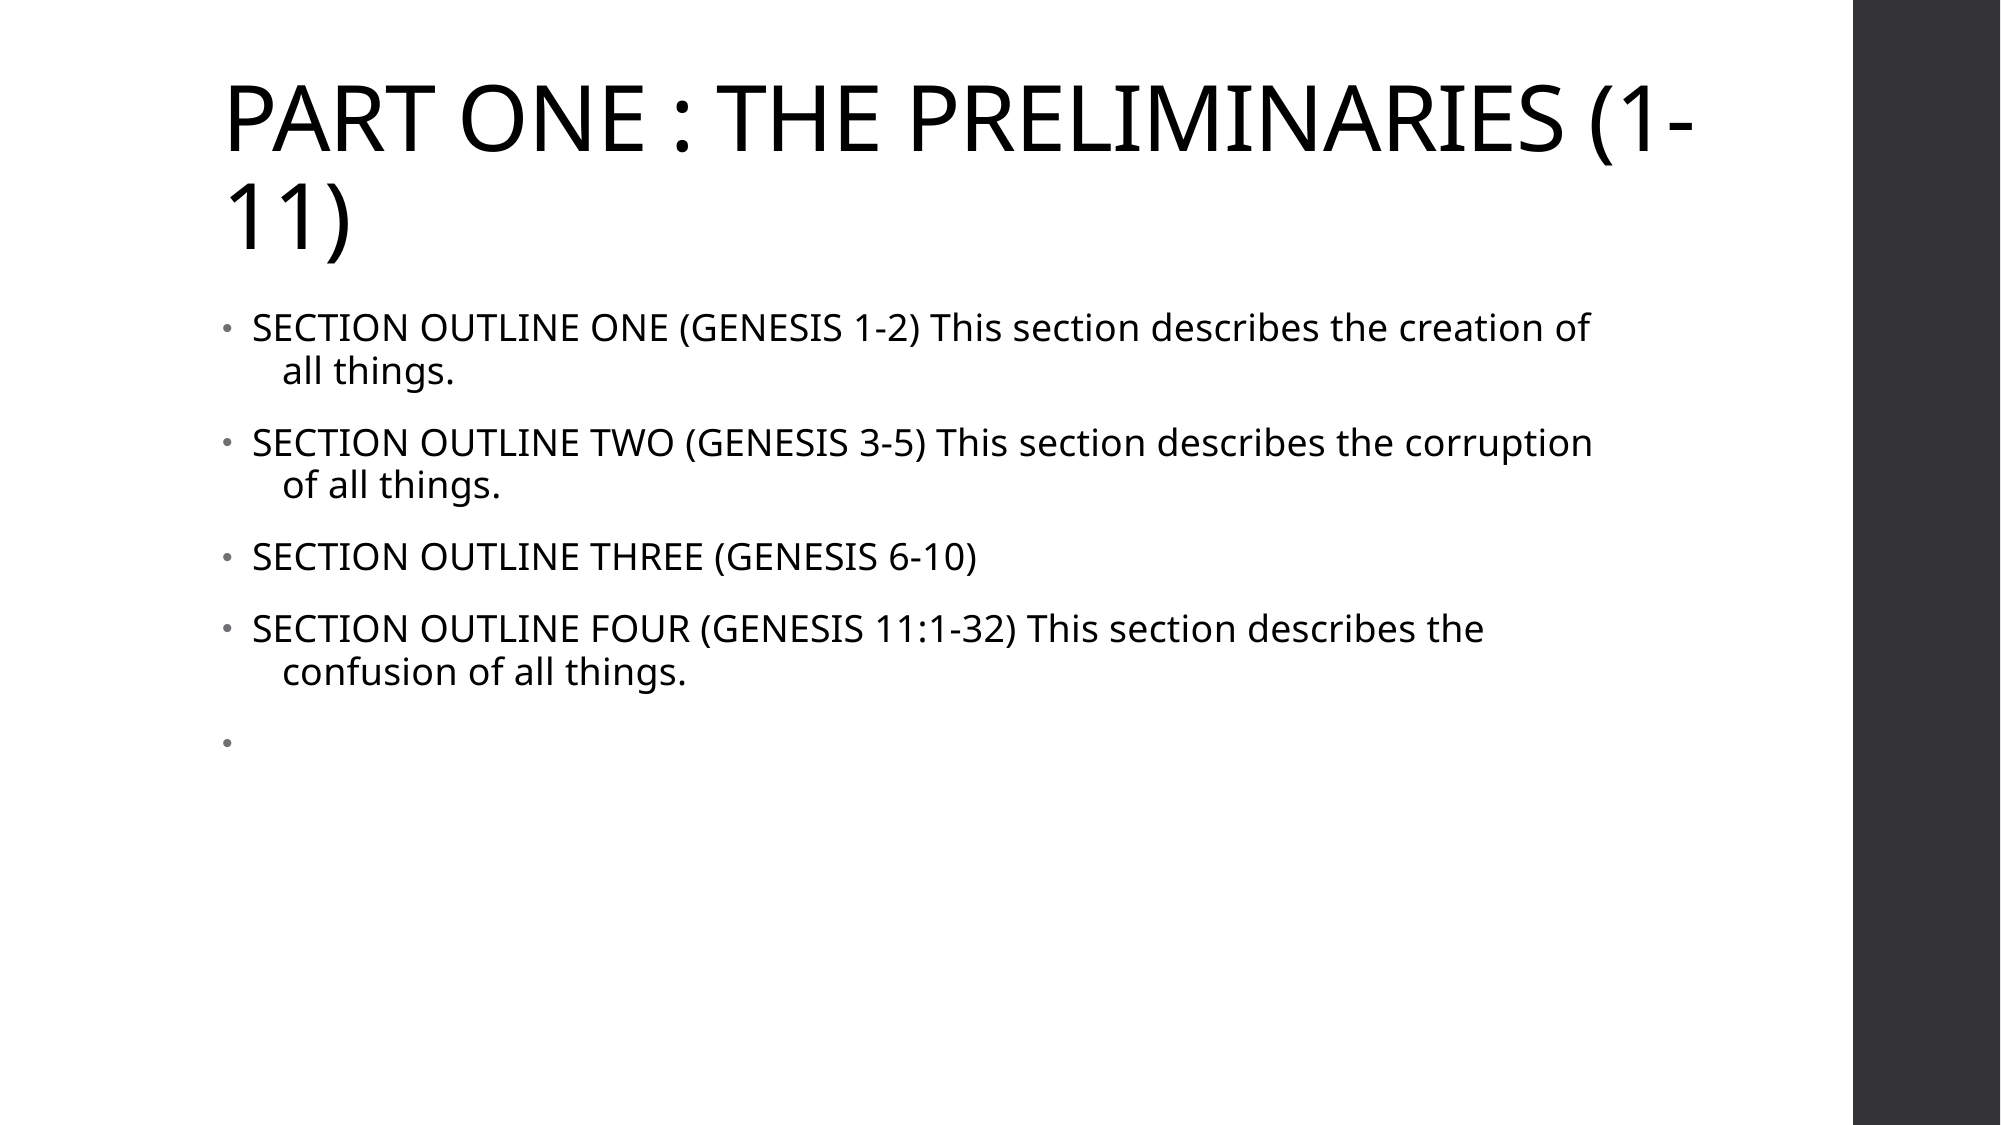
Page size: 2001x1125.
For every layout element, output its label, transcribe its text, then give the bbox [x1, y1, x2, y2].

list SECTION OUTLINE ONE (GENESIS 1-2) This section describes the creation of all things. SECTION OUTLINE TWO (GENESIS 3-5) This section describes the corruption of all things. SECTION OUTLINE THREE (GENESIS 6-10) SECTION OUTLINE FOUR (GENESIS 11:1-32) This section describes the confusion of all things. [206, 299, 1617, 1014]
title PART ONE : THE PRELIMINARIES (1-11) [206, 60, 1797, 278]
